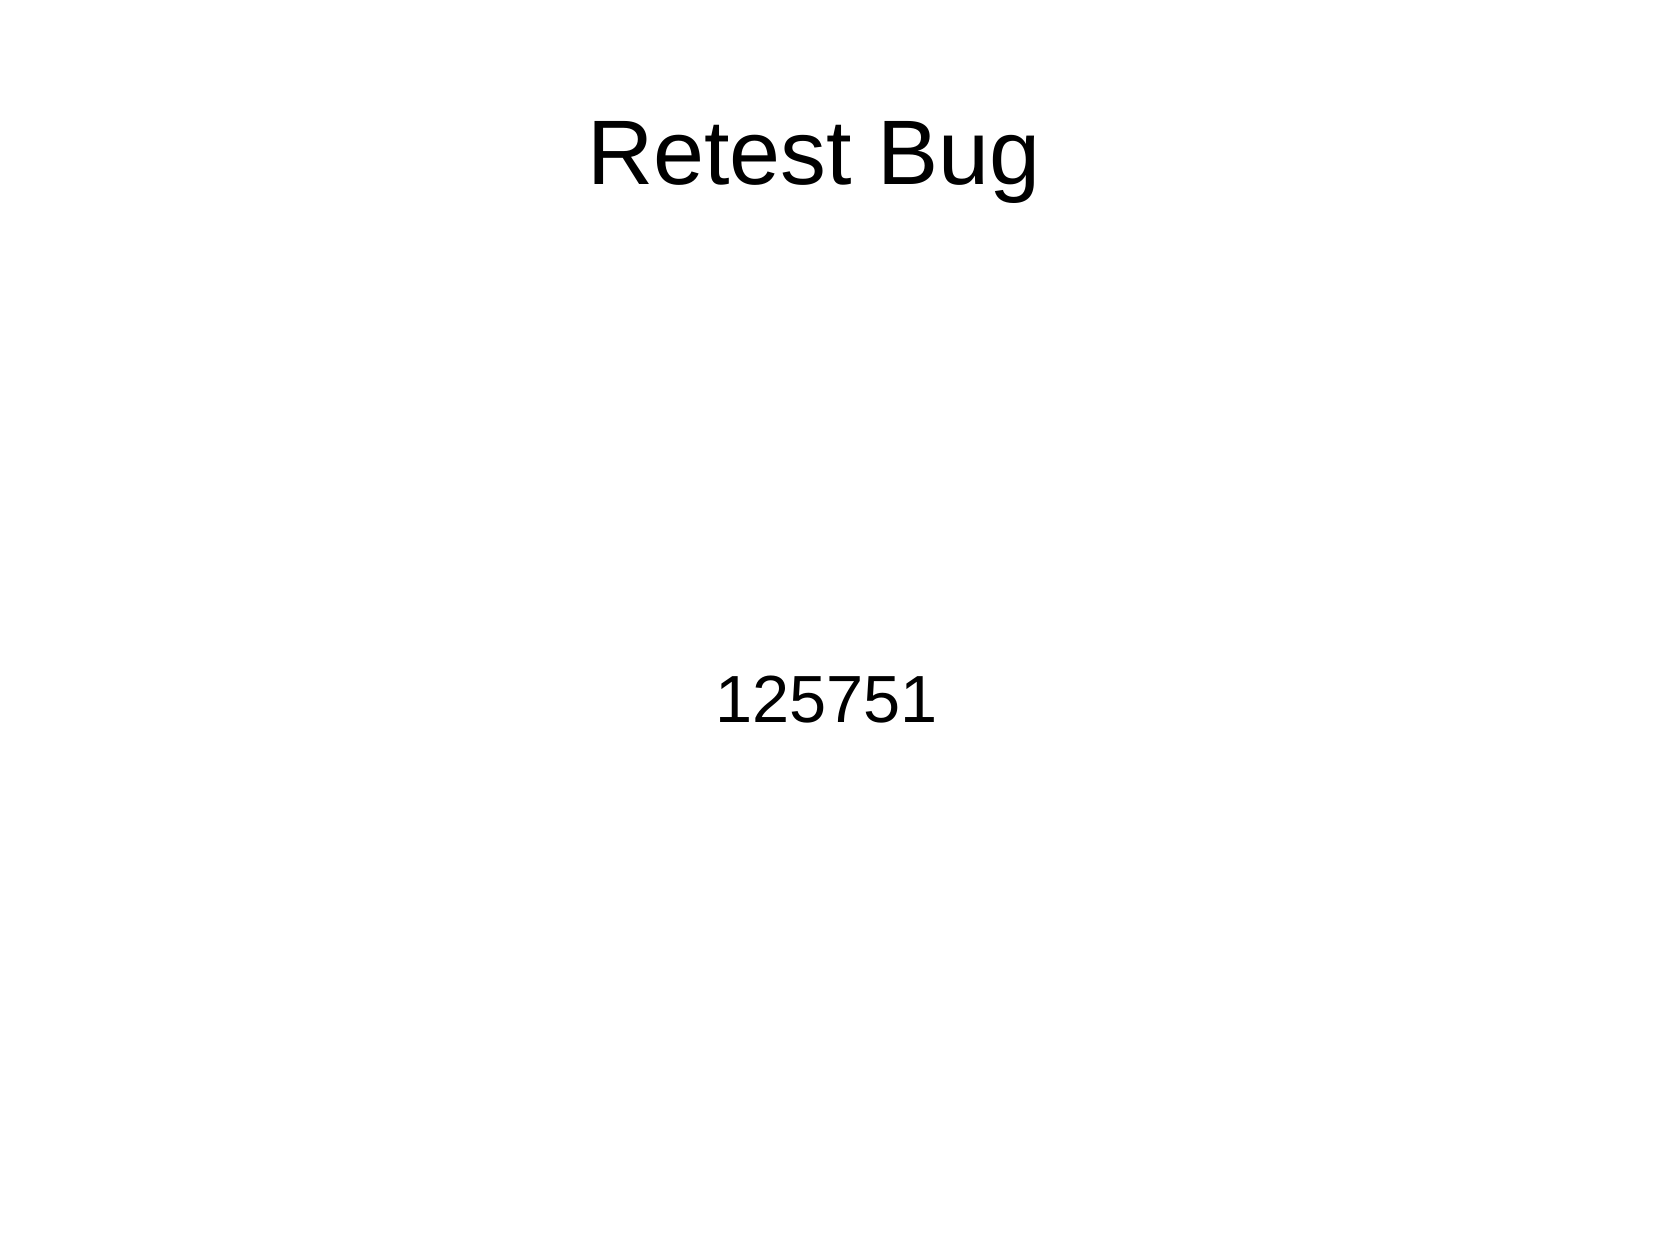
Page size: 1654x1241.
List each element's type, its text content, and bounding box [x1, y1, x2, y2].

subtitle 125751 [82, 290, 1571, 1109]
title Retest Bug [82, 49, 1571, 257]
